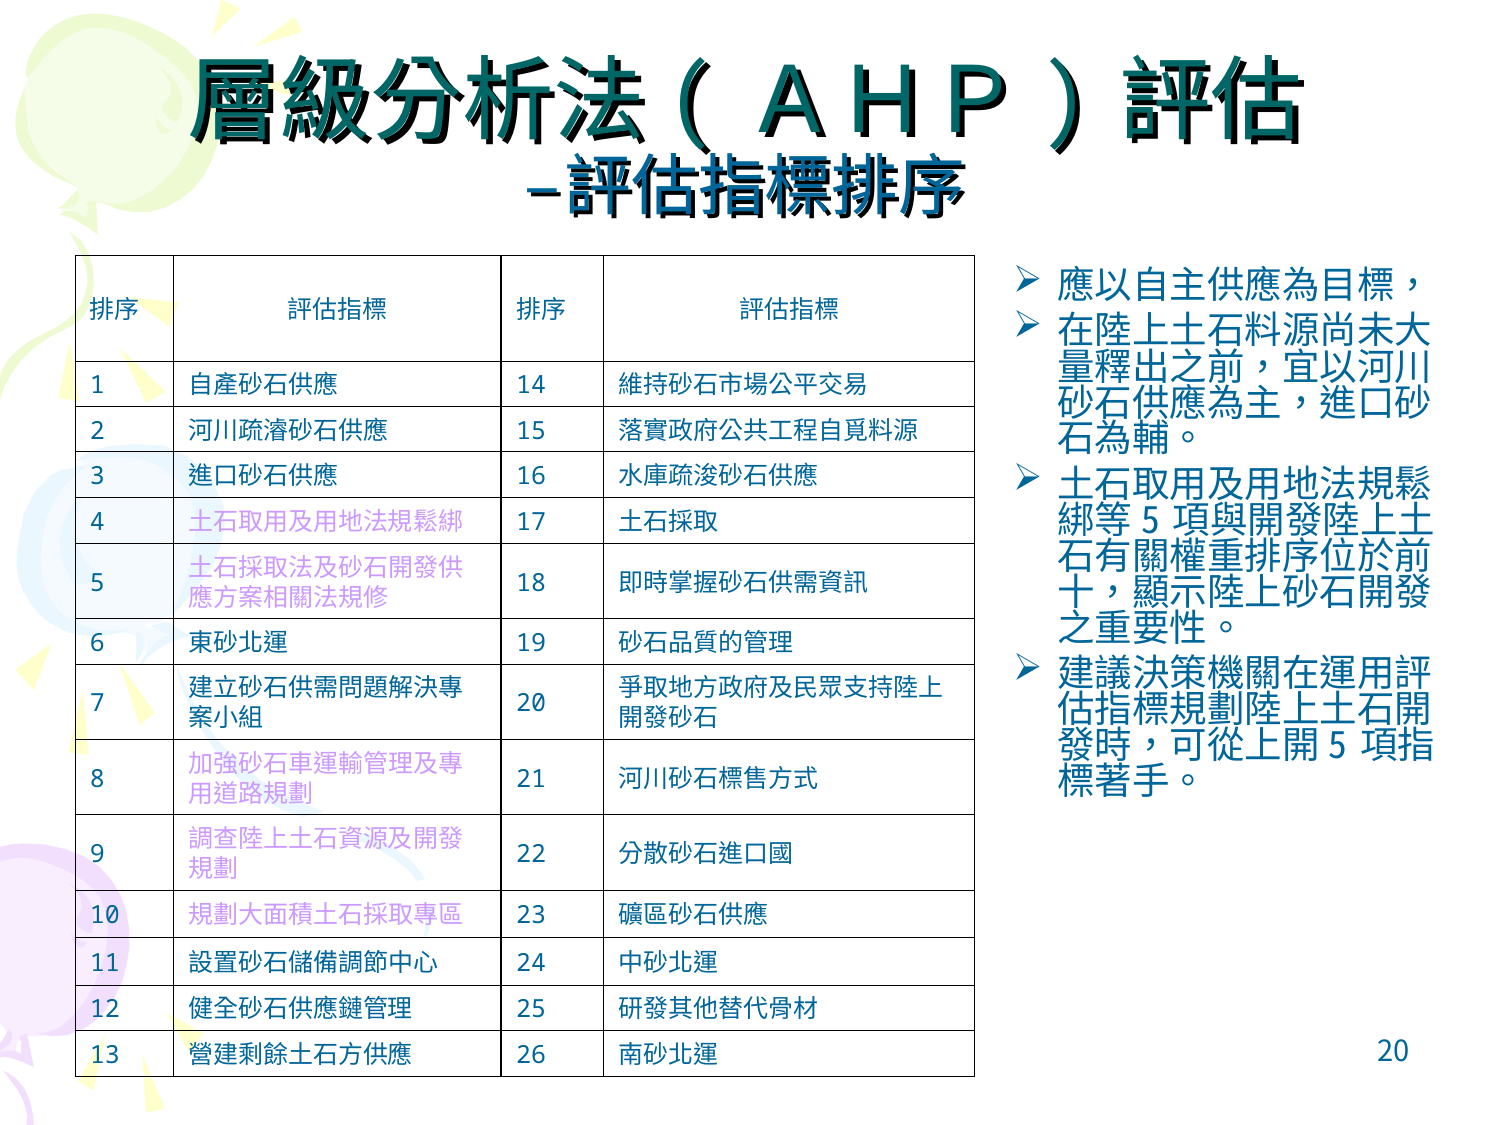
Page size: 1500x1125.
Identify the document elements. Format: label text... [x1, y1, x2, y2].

table_cell 水庫疏浚砂石供應 [604, 452, 974, 497]
table_cell 爭取地方政府及民眾支持陸上開發砂石 [604, 665, 974, 739]
table_cell 22 [502, 815, 603, 890]
table_cell 16 [502, 452, 603, 497]
table_cell 8 [76, 740, 173, 814]
table_cell 21 [502, 740, 603, 814]
table_cell 砂石品質的管理 [604, 619, 974, 664]
table_cell 17 [502, 498, 603, 543]
table_cell 土石採取法及砂石開發供應方案相關法規修 [174, 544, 500, 618]
table_cell 9 [76, 815, 173, 890]
table_cell 12 [76, 986, 173, 1030]
table_header 評估指標 [174, 256, 500, 361]
table_cell 10 [76, 891, 173, 937]
table_cell 25 [502, 986, 603, 1030]
table_cell 維持砂石市場公平交易 [604, 362, 974, 406]
table_cell 即時掌握砂石供需資訊 [604, 544, 974, 618]
table_cell 4 [76, 498, 173, 543]
table_cell 23 [502, 891, 603, 937]
table_cell 研發其他替代骨材 [604, 986, 974, 1030]
table_cell 規劃大面積土石採取專區 [174, 891, 500, 937]
table_cell 中砂北運 [604, 938, 974, 985]
table_header 評估指標 [604, 256, 974, 361]
title 層級分析法(ＡＨＰ)評估 –評估指標排序 [64, 45, 1426, 233]
table_cell 健全砂石供應鏈管理 [174, 986, 500, 1030]
table_cell 調查陸上土石資源及開發規劃 [174, 815, 500, 890]
table_cell 土石採取 [604, 498, 974, 543]
table_cell 26 [502, 1031, 603, 1076]
table_cell 自產砂石供應 [174, 362, 500, 406]
table_cell 設置砂石儲備調節中心 [174, 938, 500, 985]
list 應以自主供應為目標， 在陸上土石料源尚未大量釋出之前，宜以河川砂石供應為主，進口砂石為輔。 土石取用及用地法規鬆綁等5項與開發陸上土石有關權重排序位於前十，顯示陸上砂石開發之重要性。 建議決策機關在運用評估指標規劃陸上土石開發時，可從上開5項指標著手。 [998, 262, 1459, 1005]
table_header 排序 [502, 256, 603, 361]
table_cell 3 [76, 452, 173, 497]
table_header 排序 [76, 256, 173, 361]
table_cell 建立砂石供需問題解決專案小組 [174, 665, 500, 739]
table_cell 營建剩餘土石方供應 [174, 1031, 500, 1076]
table_cell 分散砂石進口國 [604, 815, 974, 890]
table_cell 河川疏濬砂石供應 [174, 407, 500, 451]
picture [650, 472, 656, 480]
table_cell 7 [76, 665, 173, 739]
table_cell 土石取用及用地法規鬆綁 [174, 498, 500, 543]
table_cell 19 [502, 619, 603, 664]
table_cell 1 [76, 362, 173, 406]
table_cell 礦區砂石供應 [604, 891, 974, 937]
table_cell 2 [76, 407, 173, 451]
table_cell 11 [76, 938, 173, 985]
picture [368, 676, 374, 684]
table_cell 落實政府公共工程自覓料源 [604, 407, 974, 451]
text_box <編號> [1074, 1024, 1426, 1100]
table_cell 東砂北運 [174, 619, 500, 664]
table_cell 5 [76, 544, 173, 618]
table_cell 河川砂石標售方式 [604, 740, 974, 814]
table_cell 18 [502, 544, 603, 618]
table_cell 進口砂石供應 [174, 452, 500, 497]
table_cell 15 [502, 407, 603, 451]
table_cell 24 [502, 938, 603, 985]
table_cell 加強砂石車運輸管理及專用道路規劃 [174, 740, 500, 814]
table_cell 6 [76, 619, 173, 664]
table_cell 13 [76, 1031, 173, 1076]
table_cell 南砂北運 [604, 1031, 974, 1076]
table_cell 20 [502, 665, 603, 739]
table_cell 14 [502, 362, 603, 406]
